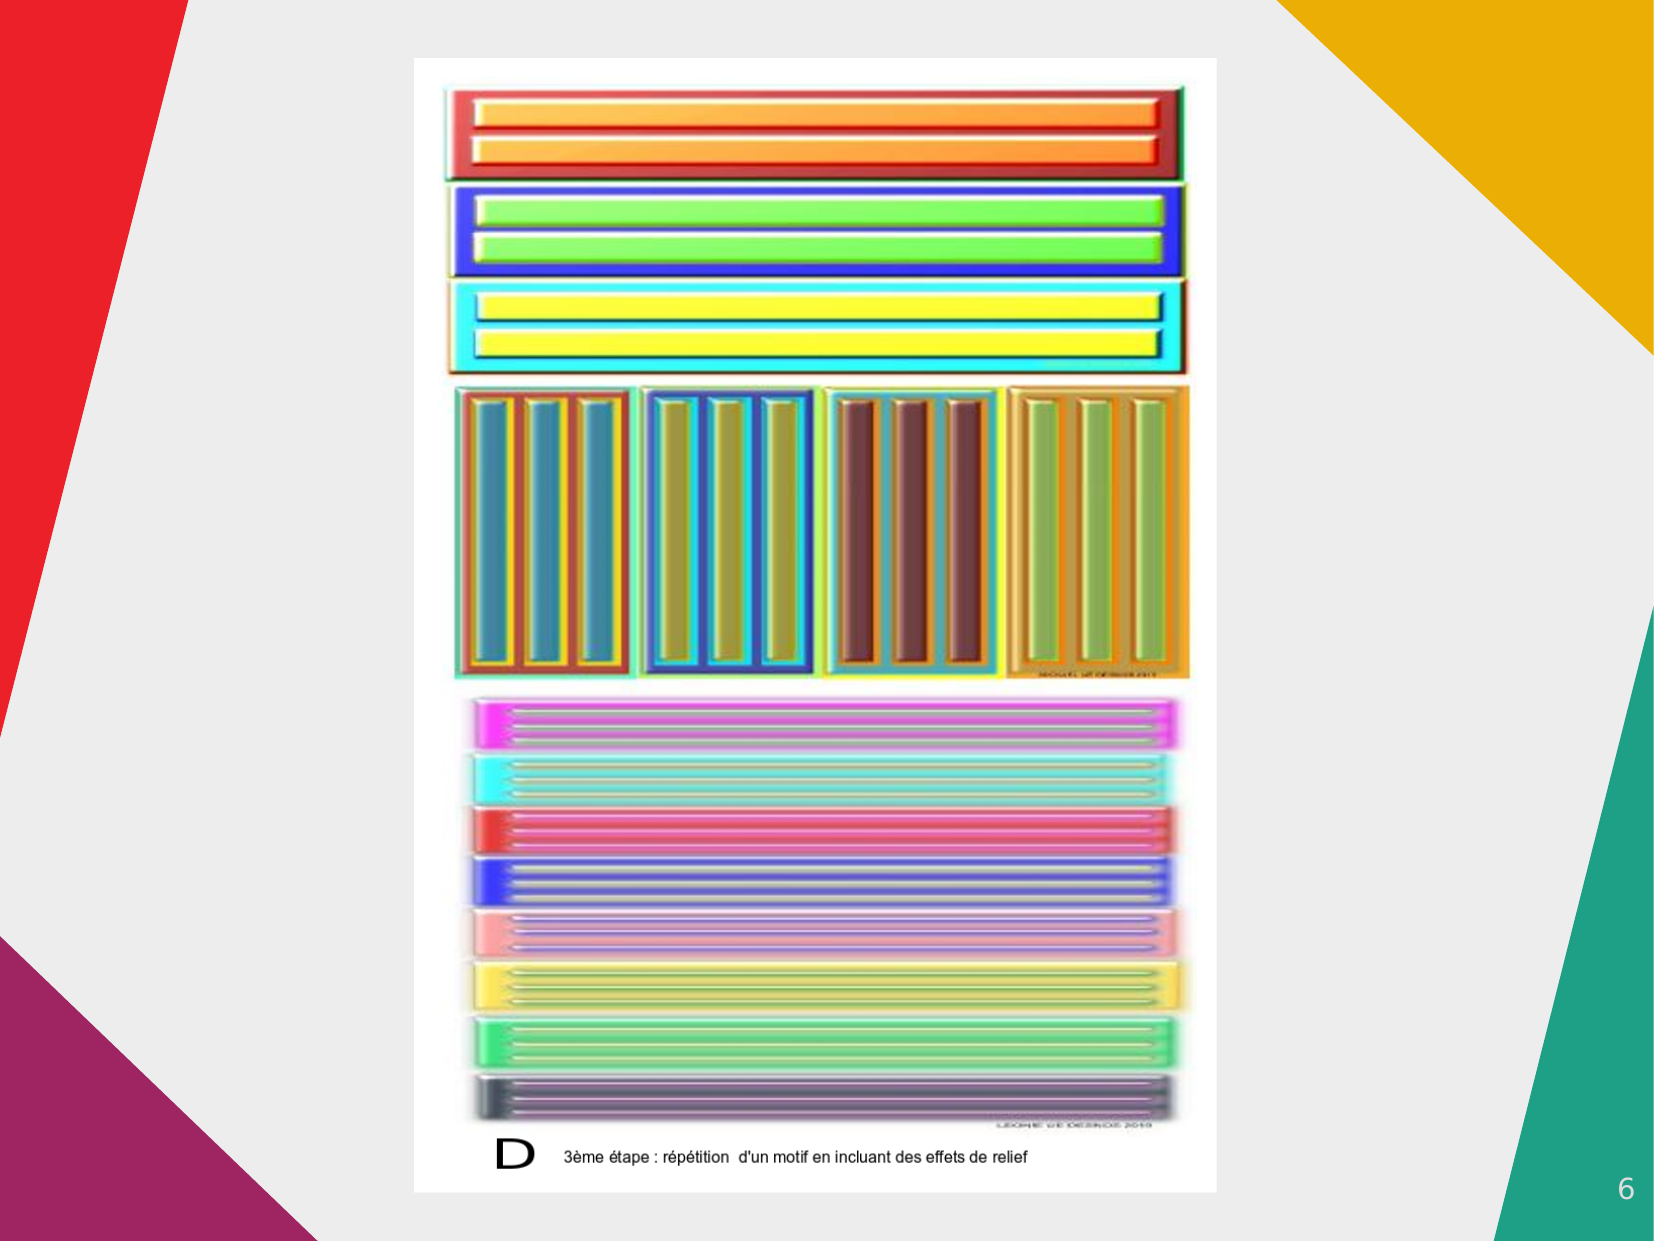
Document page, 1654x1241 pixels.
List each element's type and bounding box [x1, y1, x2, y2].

picture [414, 58, 1217, 1193]
